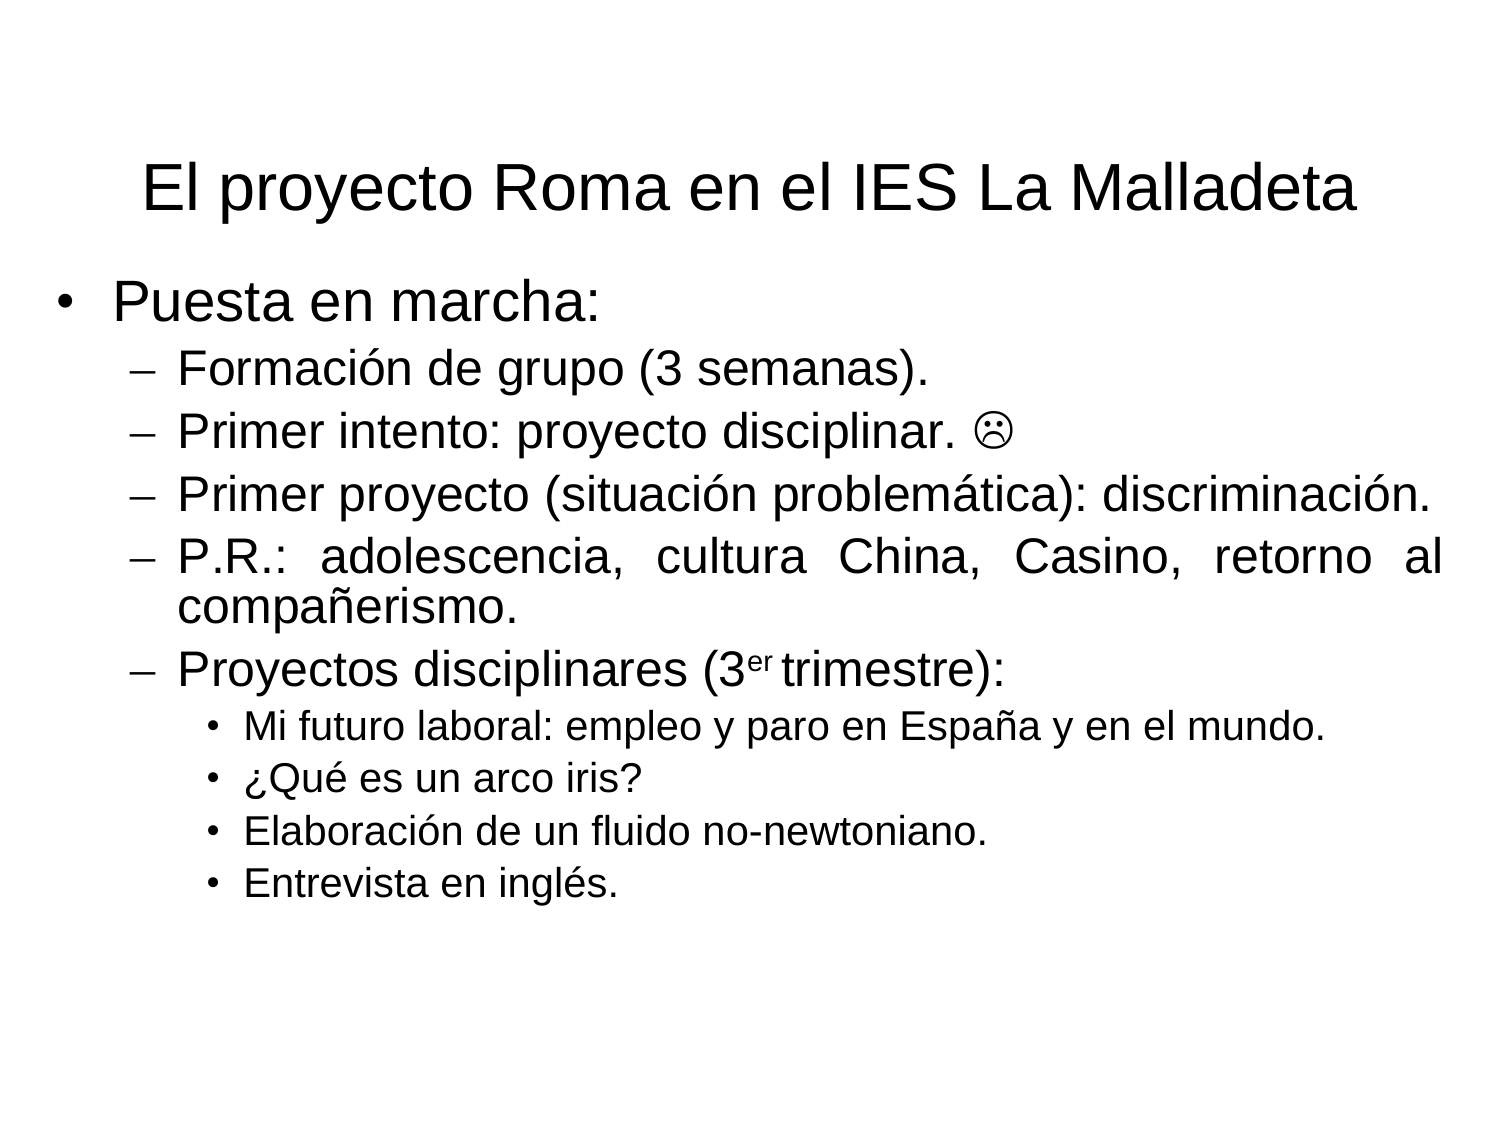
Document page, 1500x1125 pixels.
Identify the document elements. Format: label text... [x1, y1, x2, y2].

list Puesta en marcha: Formación de grupo (3 semanas). Primer intento: proyecto disciplinar.  Primer proyecto (situación problemática): discriminación. P.R.: adolescencia, cultura China, Casino, retorno al compañerismo. Proyectos disciplinares (3er trimestre): Mi futuro laboral: empleo y paro en España y en el mundo. ¿Qué es un arco iris? Elaboración de un fluido no-newtoniano. Entrevista en inglés. [41, 267, 1459, 1010]
title El proyecto Roma en el IES La Malladeta [75, 75, 1426, 267]
